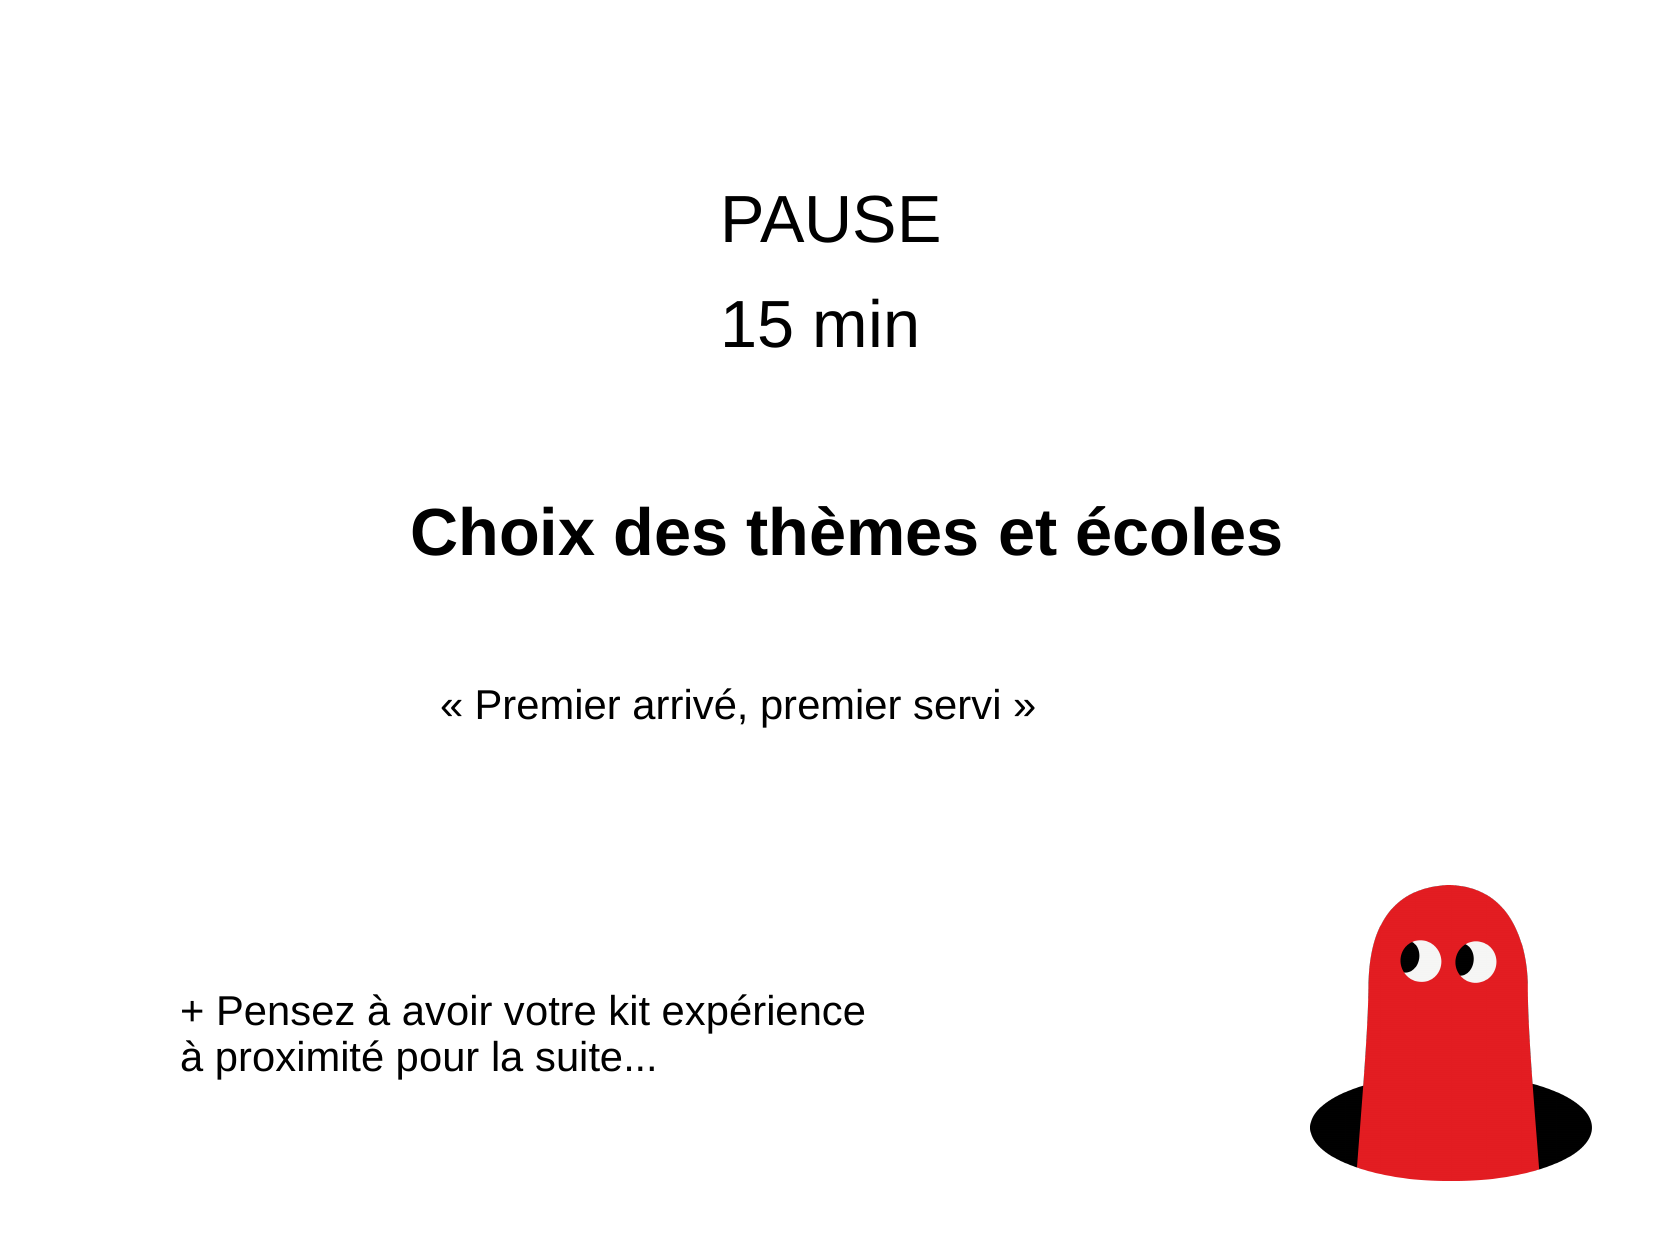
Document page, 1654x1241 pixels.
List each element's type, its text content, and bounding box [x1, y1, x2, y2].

list PAUSE 15 min Choix des thèmes et écoles [94, 182, 1548, 526]
text_box « Premier arrivé, premier servi » [425, 627, 1300, 736]
text_box + Pensez à avoir votre kit expérience à proximité pour la suite... [165, 980, 892, 1089]
picture [1310, 885, 1592, 1182]
